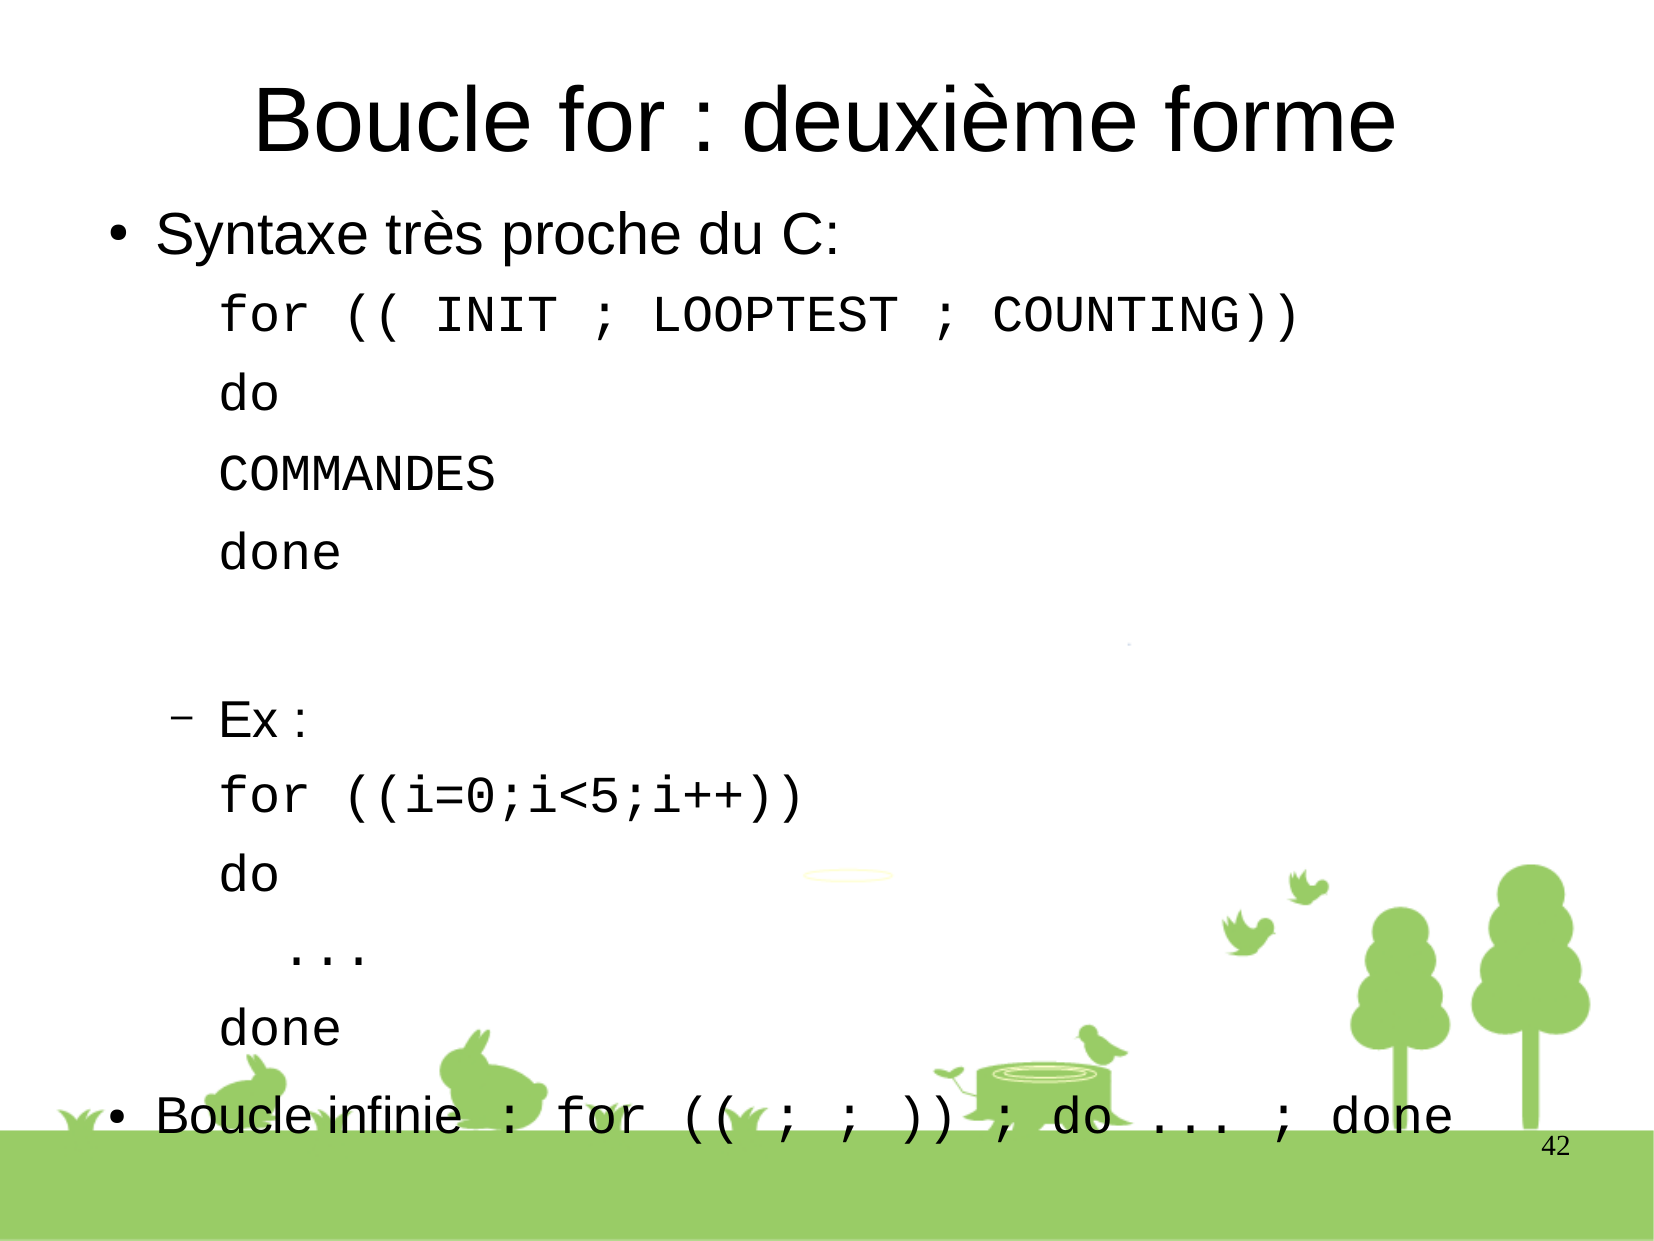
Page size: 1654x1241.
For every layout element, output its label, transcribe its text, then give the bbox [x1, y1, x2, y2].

title Boucle for : deuxième forme [82, 49, 1571, 189]
picture [0, 0, 1654, 1241]
list Syntaxe très proche du C: for (( INIT ; LOOPTEST ; COUNTING)) do COMMANDES done Ex : for ((i=0;i<5;i++)) do ... done Boucle infinie : for (( ; ; )) ; do ... ; done [92, 200, 1548, 1163]
